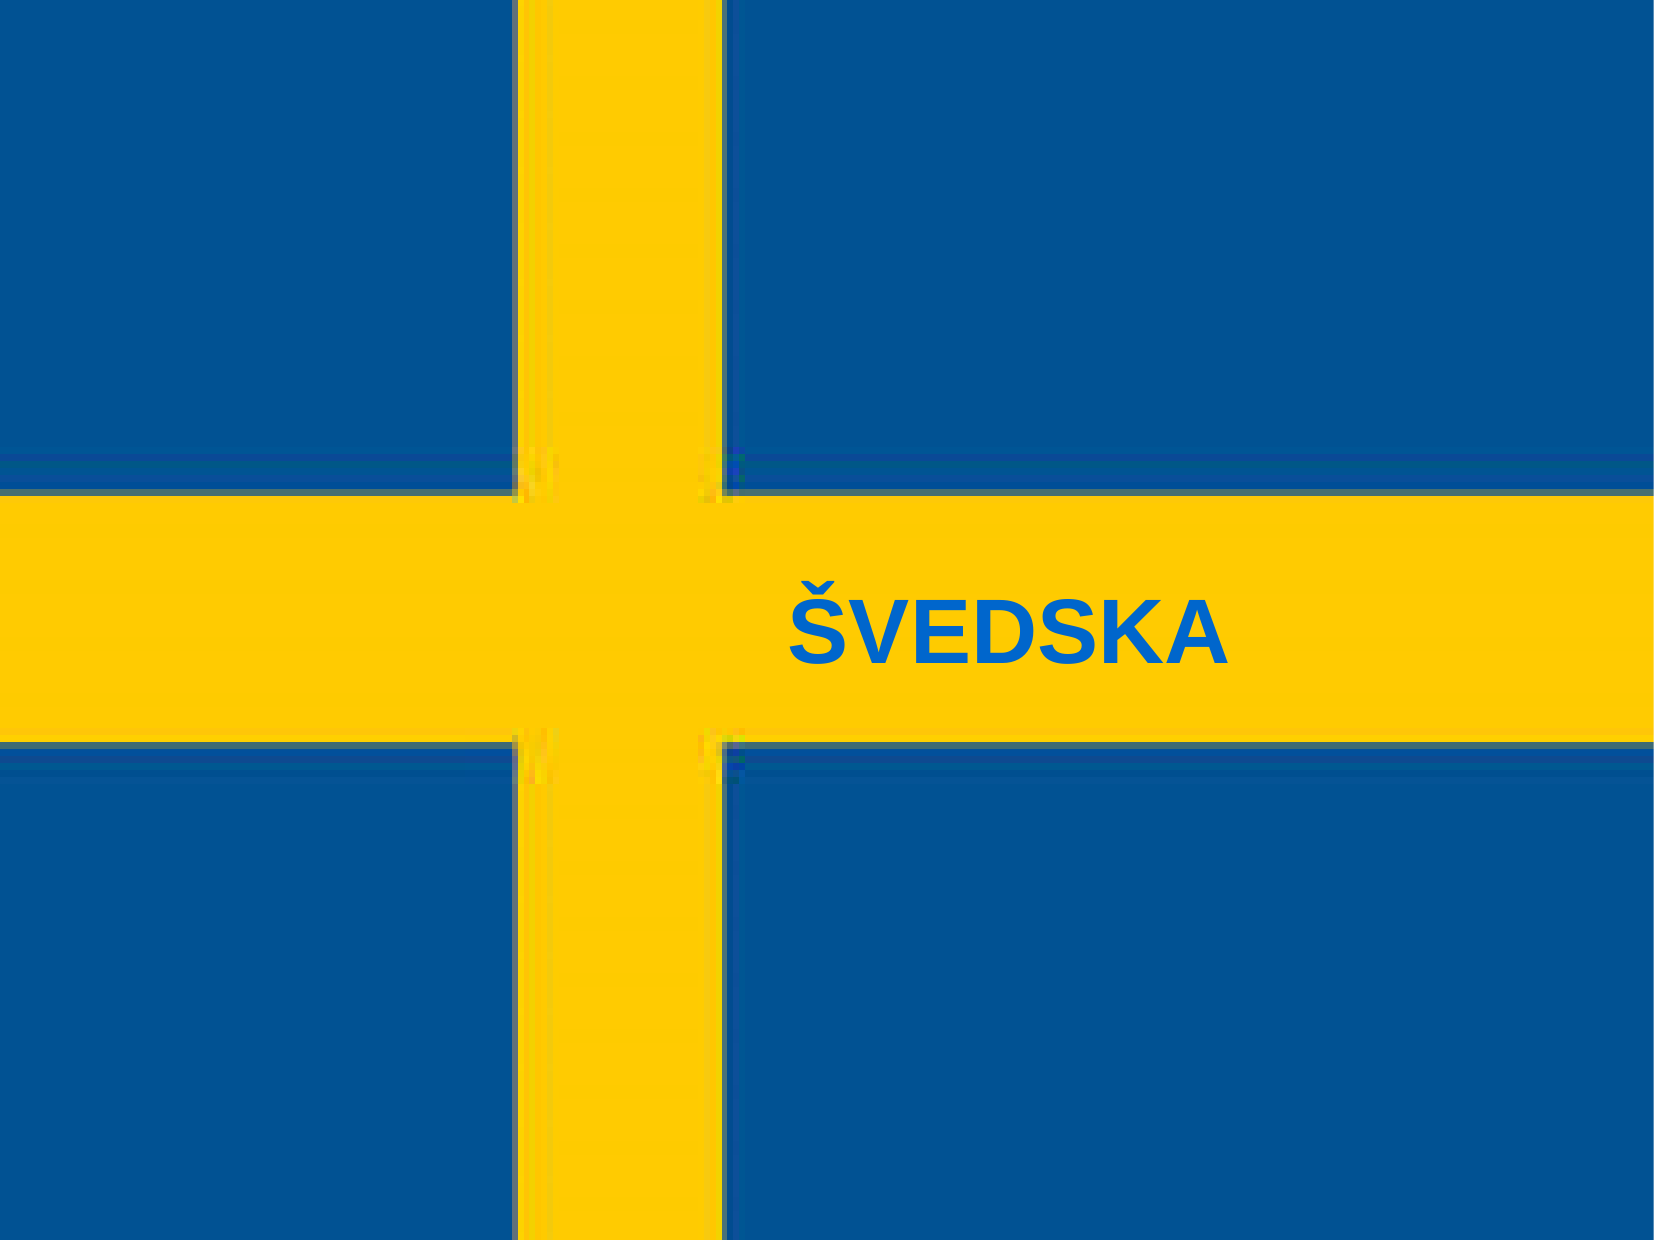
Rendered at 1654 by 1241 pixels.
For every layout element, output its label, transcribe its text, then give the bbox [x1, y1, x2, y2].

picture [0, 0, 1654, 1241]
text_box ŠVEDSKA [265, 107, 1654, 1152]
